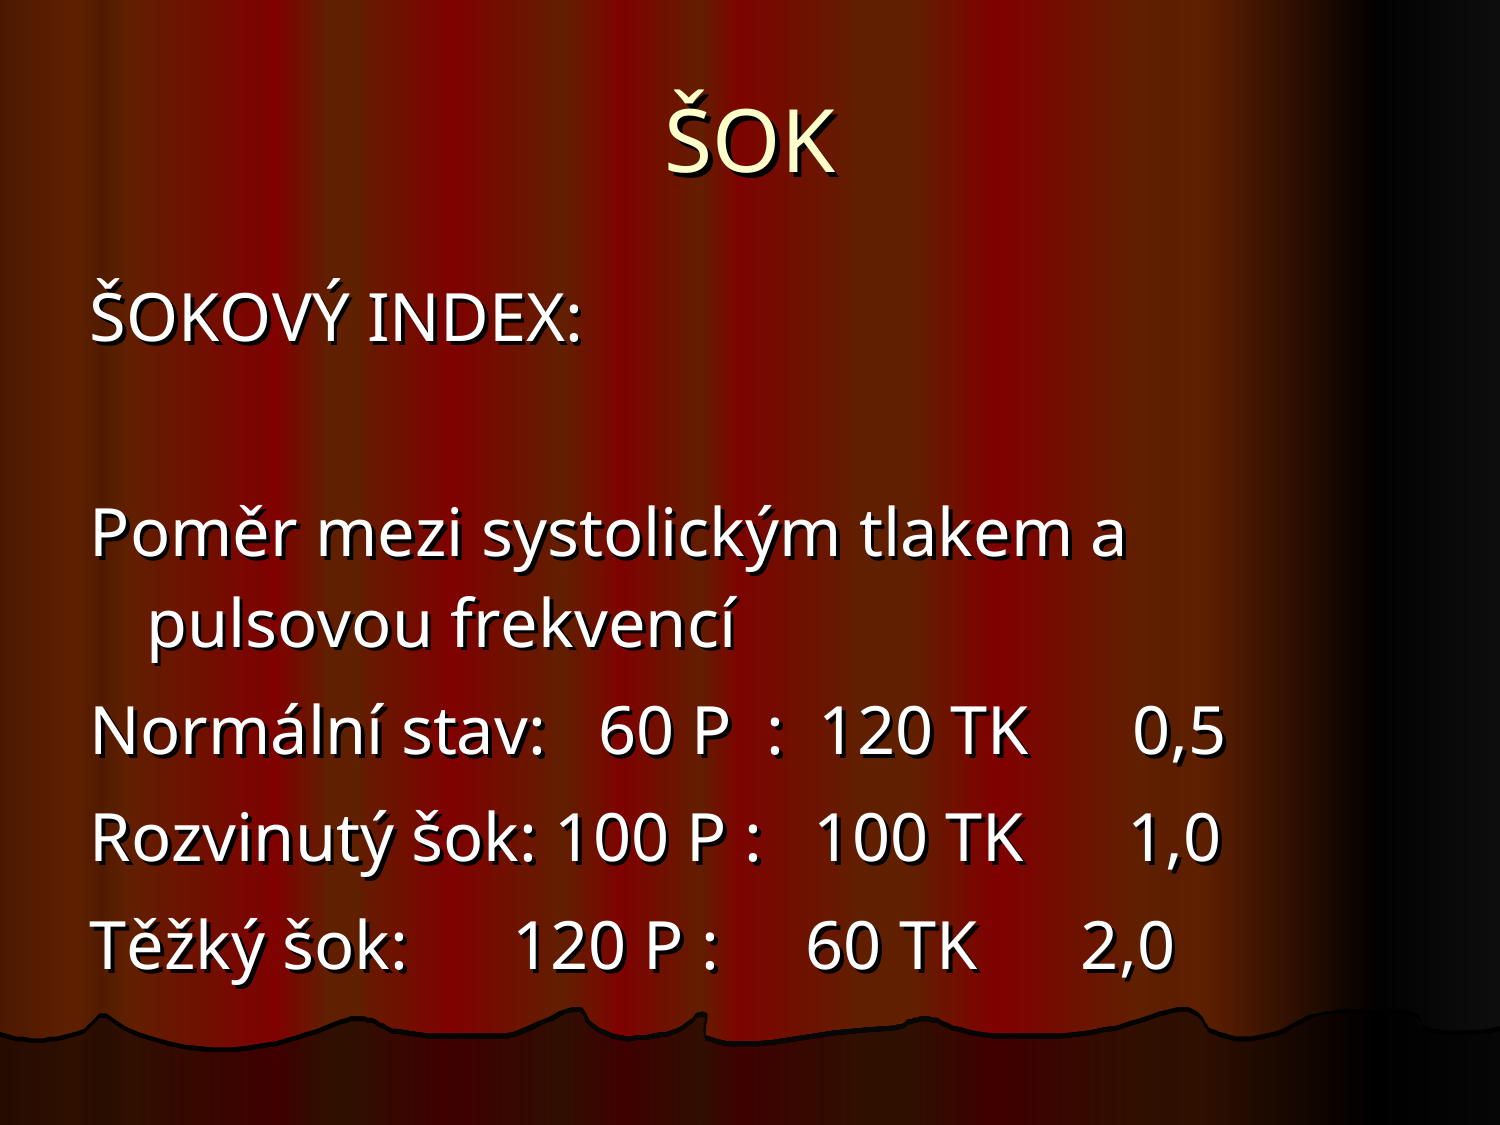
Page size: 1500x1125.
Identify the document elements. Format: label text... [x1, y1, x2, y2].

title ŠOK [75, 45, 1426, 233]
list ŠOKOVÝ INDEX: Poměr mezi systolickým tlakem a pulsovou frekvencí Normální stav: 60 P : 120 TK 0,5 Rozvinutý šok: 100 P : 100 TK 1,0 Těžký šok: 120 P : 60 TK 2,0 [75, 262, 1426, 1006]
